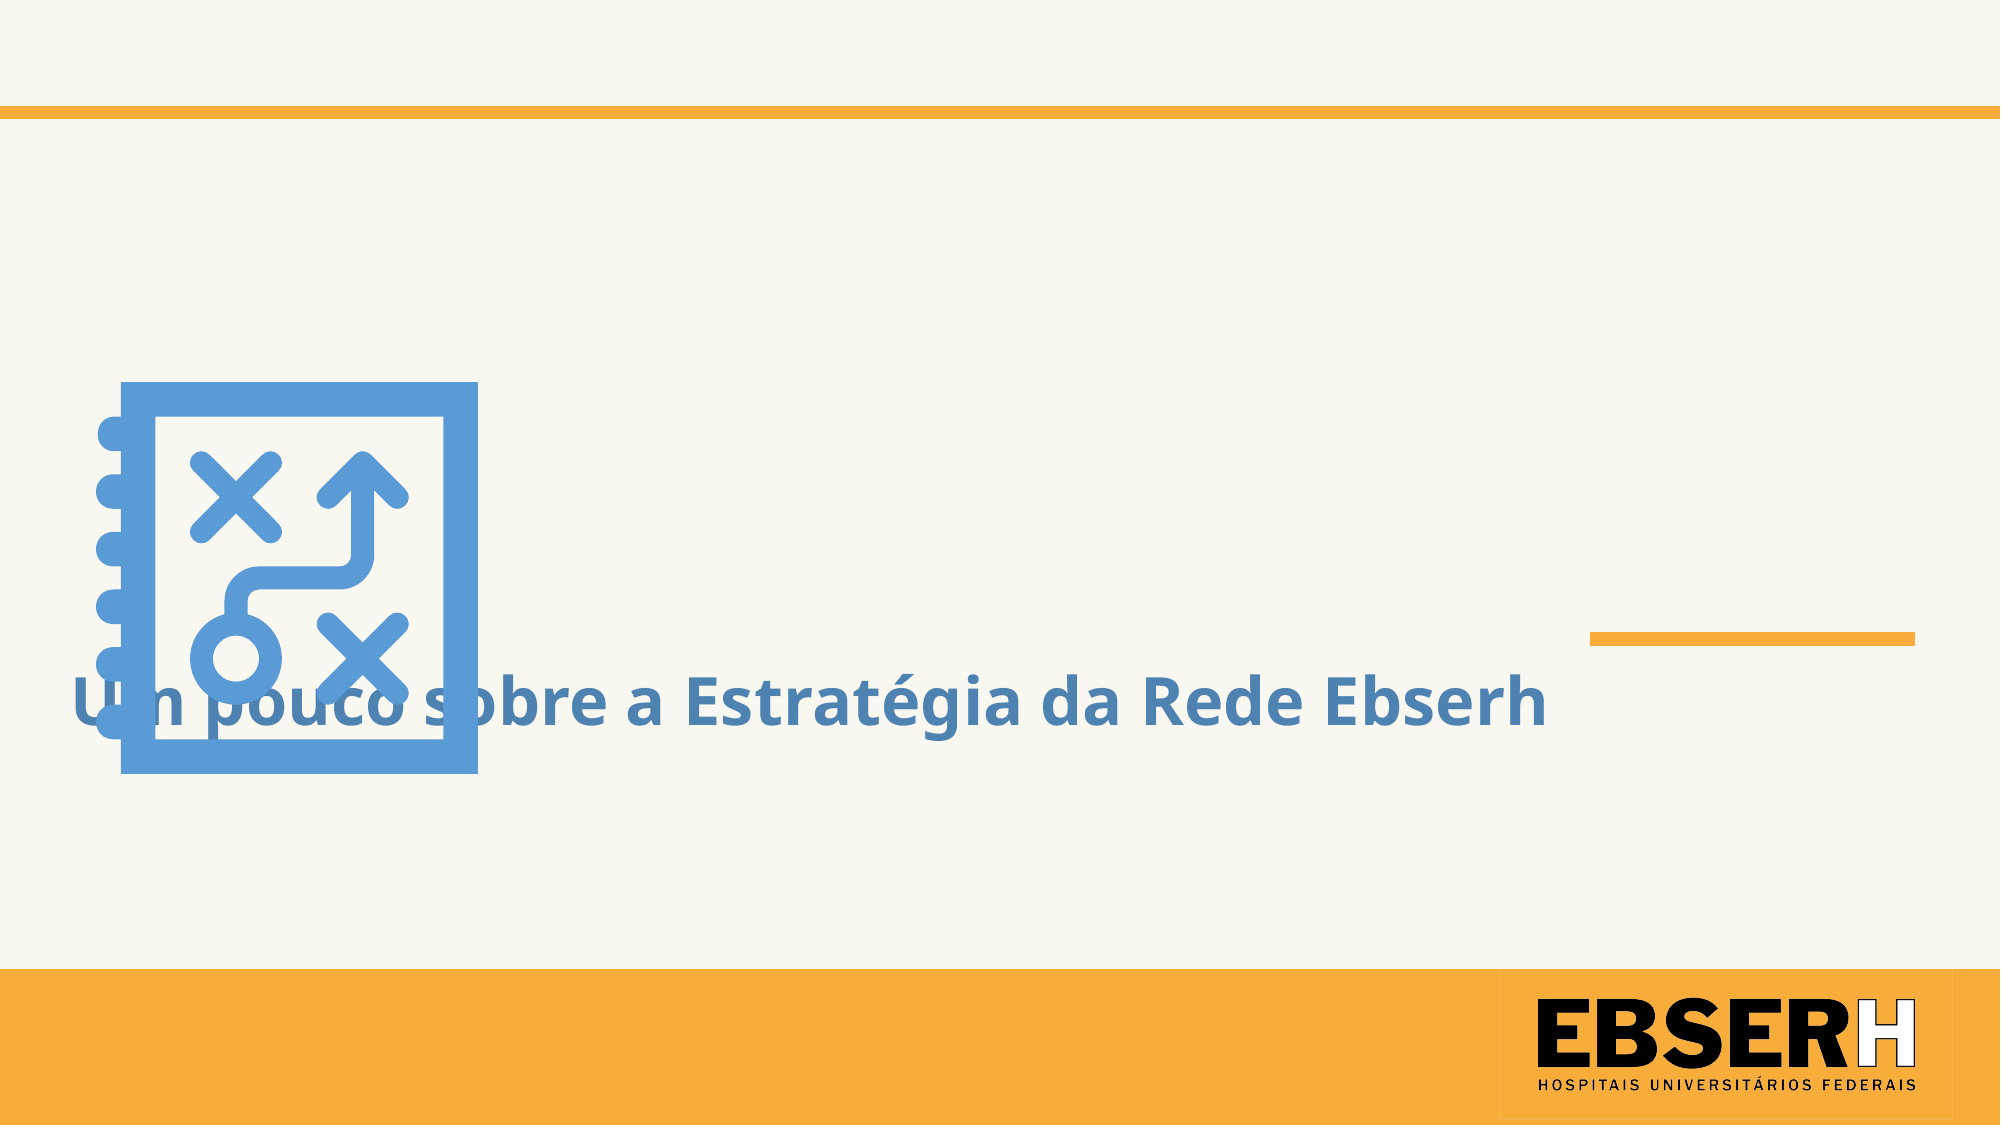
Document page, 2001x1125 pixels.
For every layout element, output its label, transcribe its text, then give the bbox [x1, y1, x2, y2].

text_box [0, 969, 2000, 1125]
text_box [1590, 632, 1915, 646]
picture [1500, 968, 1953, 1120]
picture [2, 298, 562, 858]
text_box Um pouco sobre a Estratégia da Rede Ebserh [562, 660, 1931, 858]
text_box [0, 106, 2000, 119]
